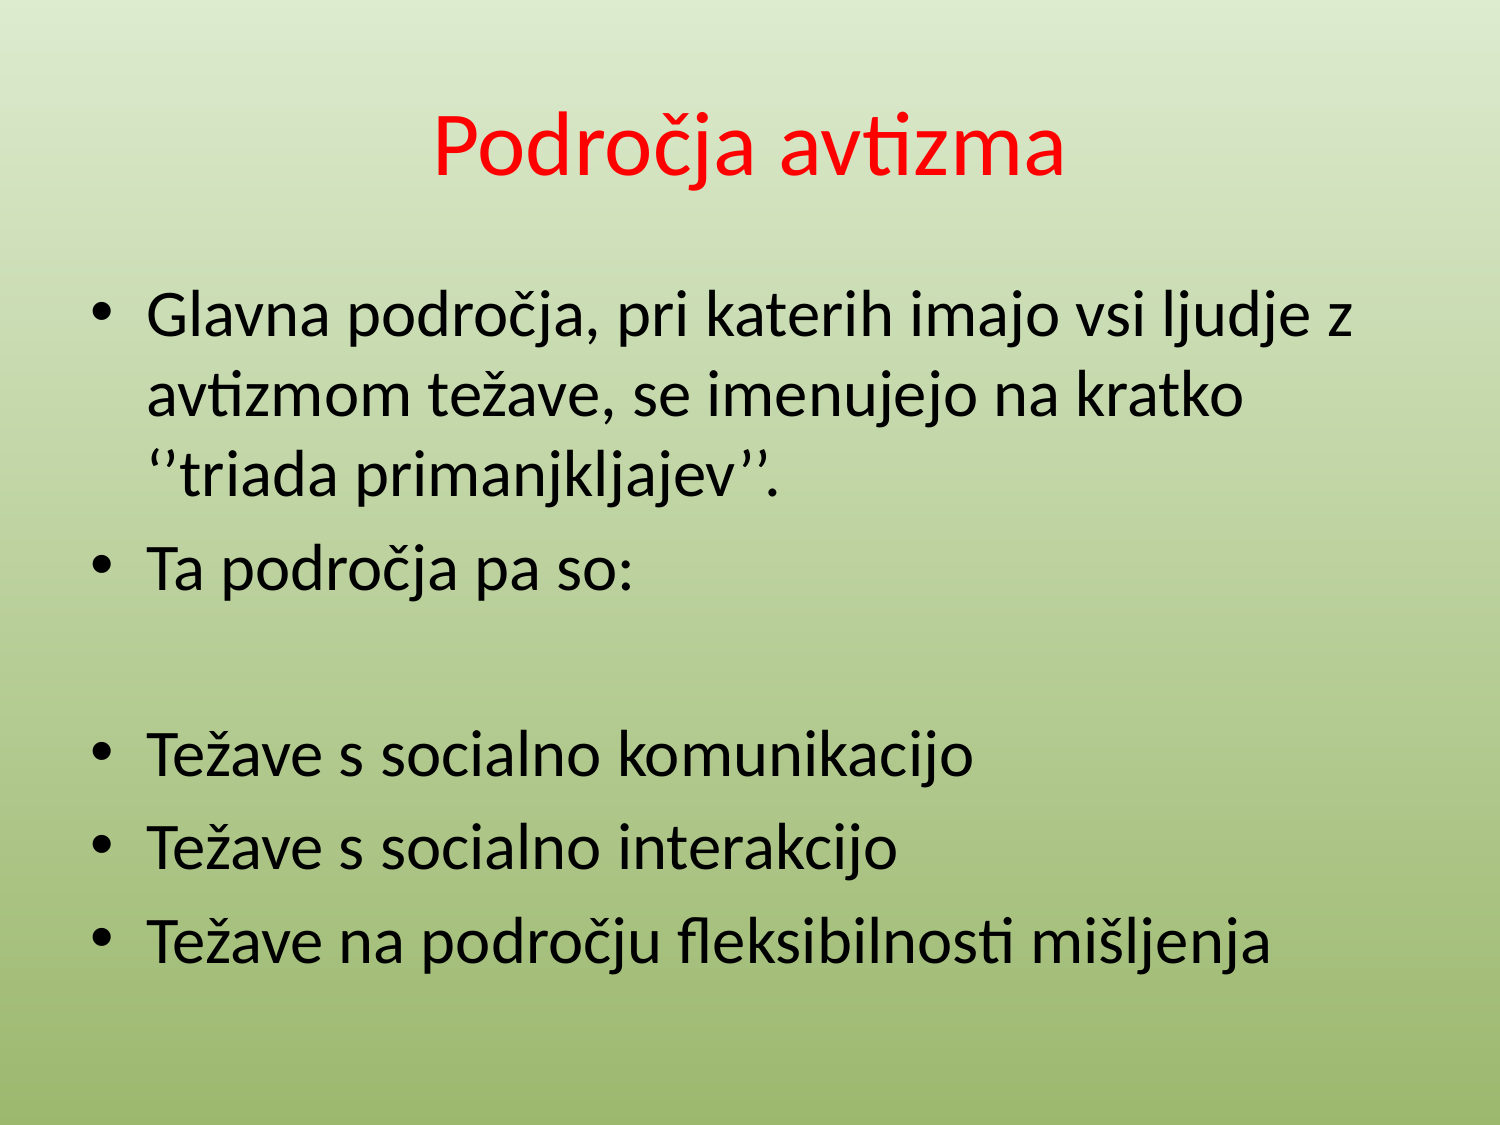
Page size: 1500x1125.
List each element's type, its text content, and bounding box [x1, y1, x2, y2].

title Področja avtizma [75, 45, 1425, 233]
list Glavna področja, pri katerih imajo vsi ljudje z avtizmom težave, se imenujejo na kratko ‘’triada primanjkljajev’’. Ta področja pa so: Težave s socialno komunikacijo Težave s socialno interakcijo Težave na področju fleksibilnosti mišljenja [75, 262, 1425, 1005]
